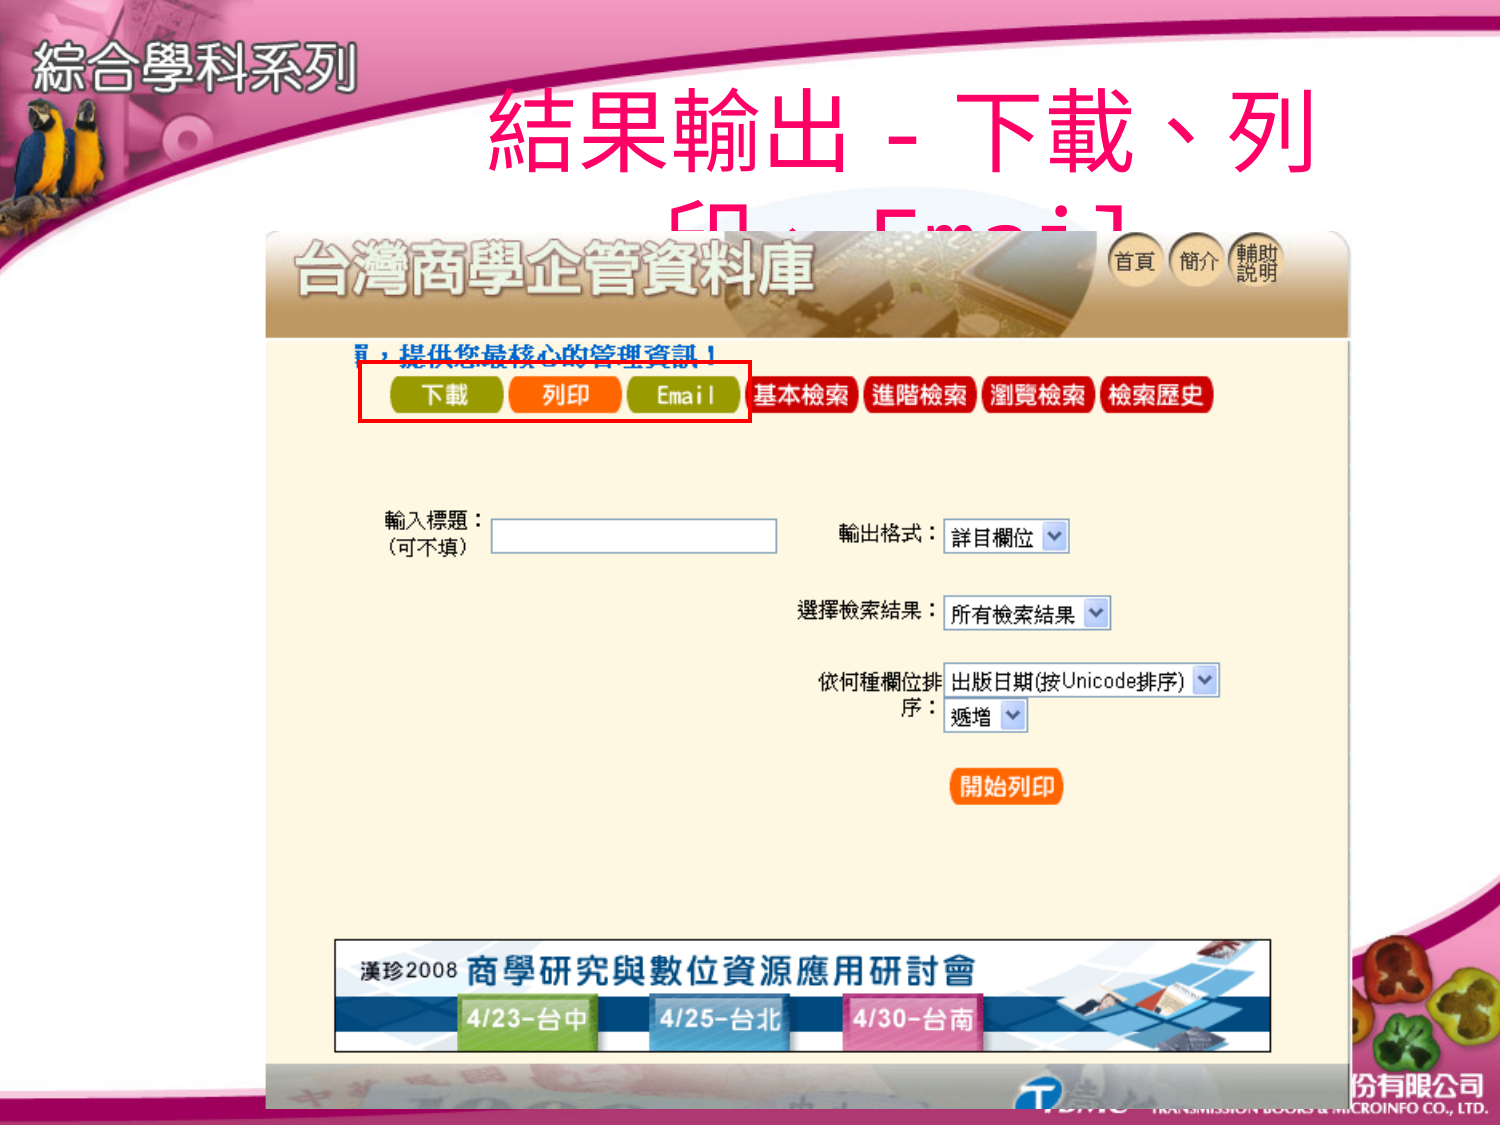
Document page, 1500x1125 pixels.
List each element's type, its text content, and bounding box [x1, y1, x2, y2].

title 結果輸出-下載、列印、Email [265, 66, 1500, 254]
picture [265, 231, 1353, 1109]
